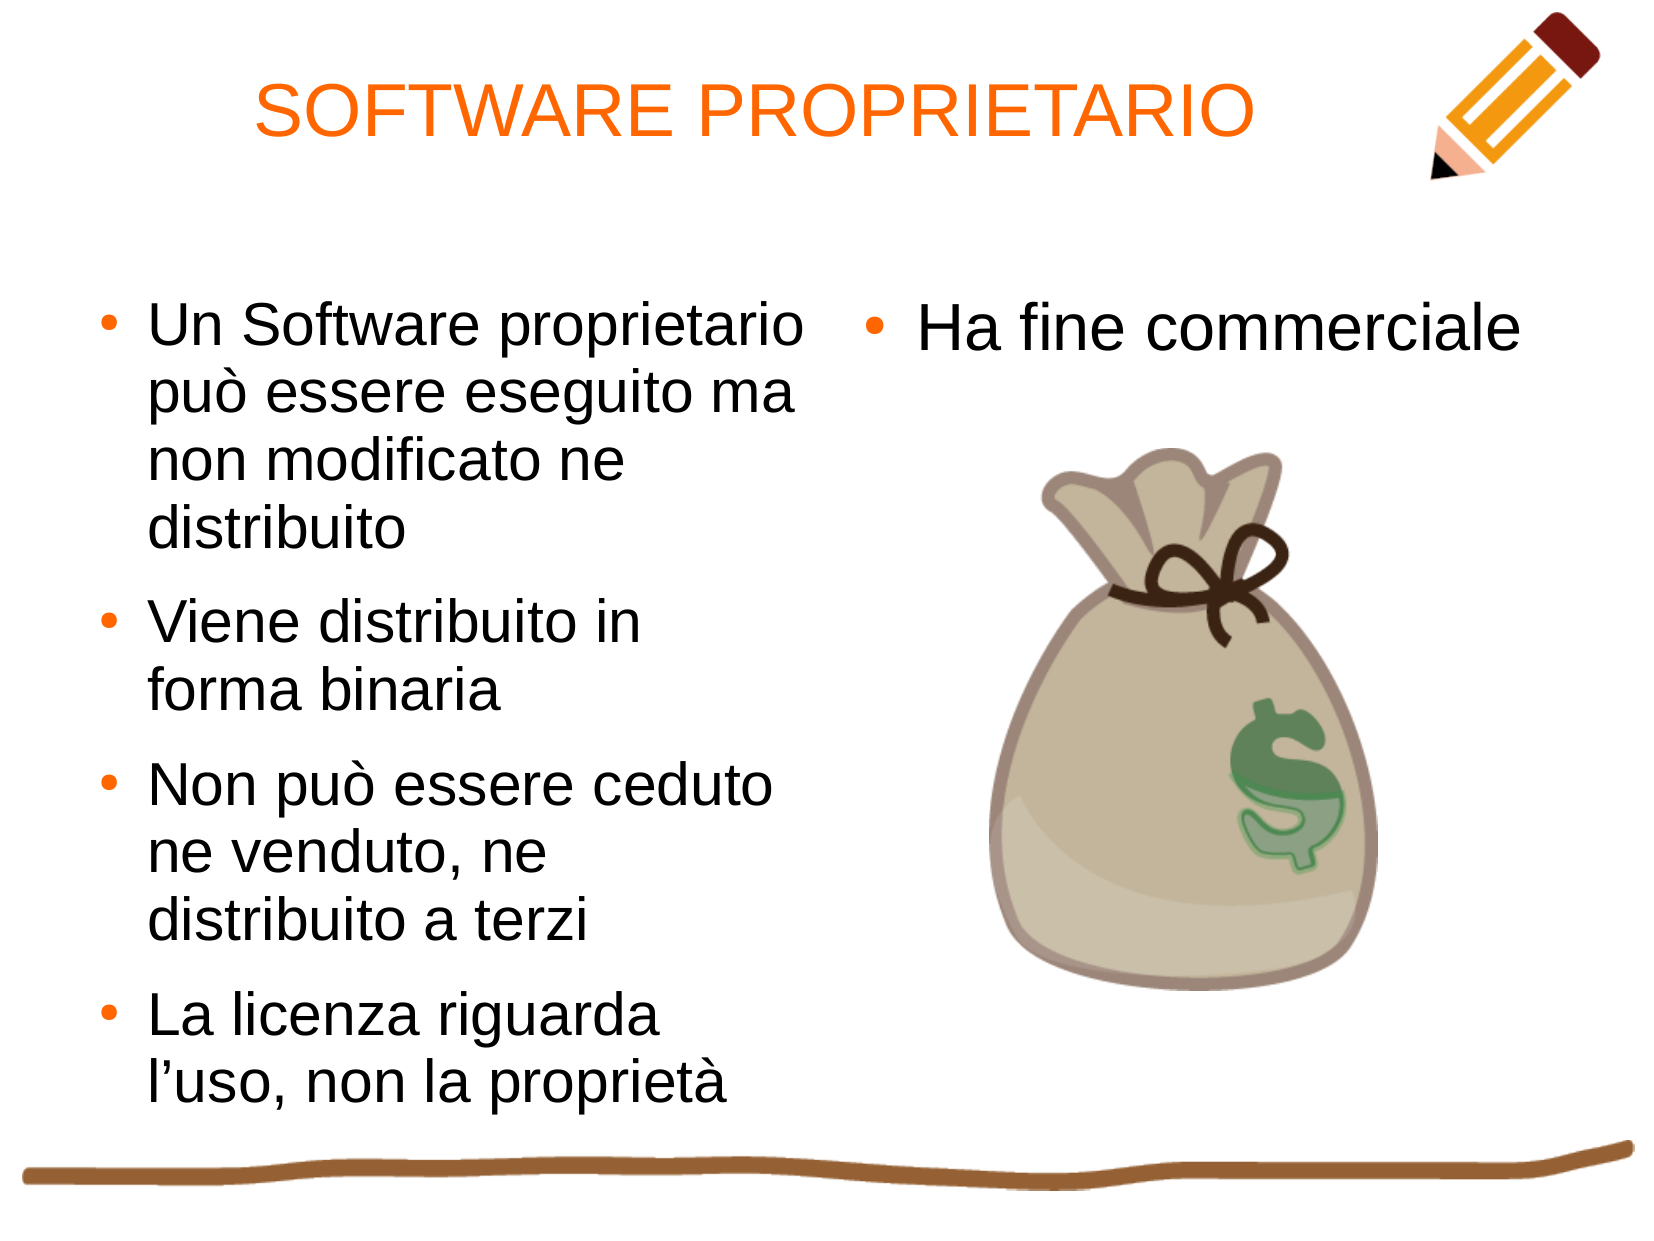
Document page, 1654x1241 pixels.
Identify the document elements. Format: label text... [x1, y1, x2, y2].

picture [989, 448, 1378, 991]
list Un Software proprietario può essere eseguito ma non modificato ne distribuito Viene distribuito in forma binaria Non può essere ceduto ne venduto, ne distribuito a terzi La licenza riguarda l’uso, non la proprietà [82, 290, 809, 1122]
list Ha fine commerciale [845, 290, 1572, 1122]
picture [1430, 12, 1601, 181]
picture [22, 1140, 1635, 1191]
title SOFTWARE PROPRIETARIO [82, 49, 1430, 172]
